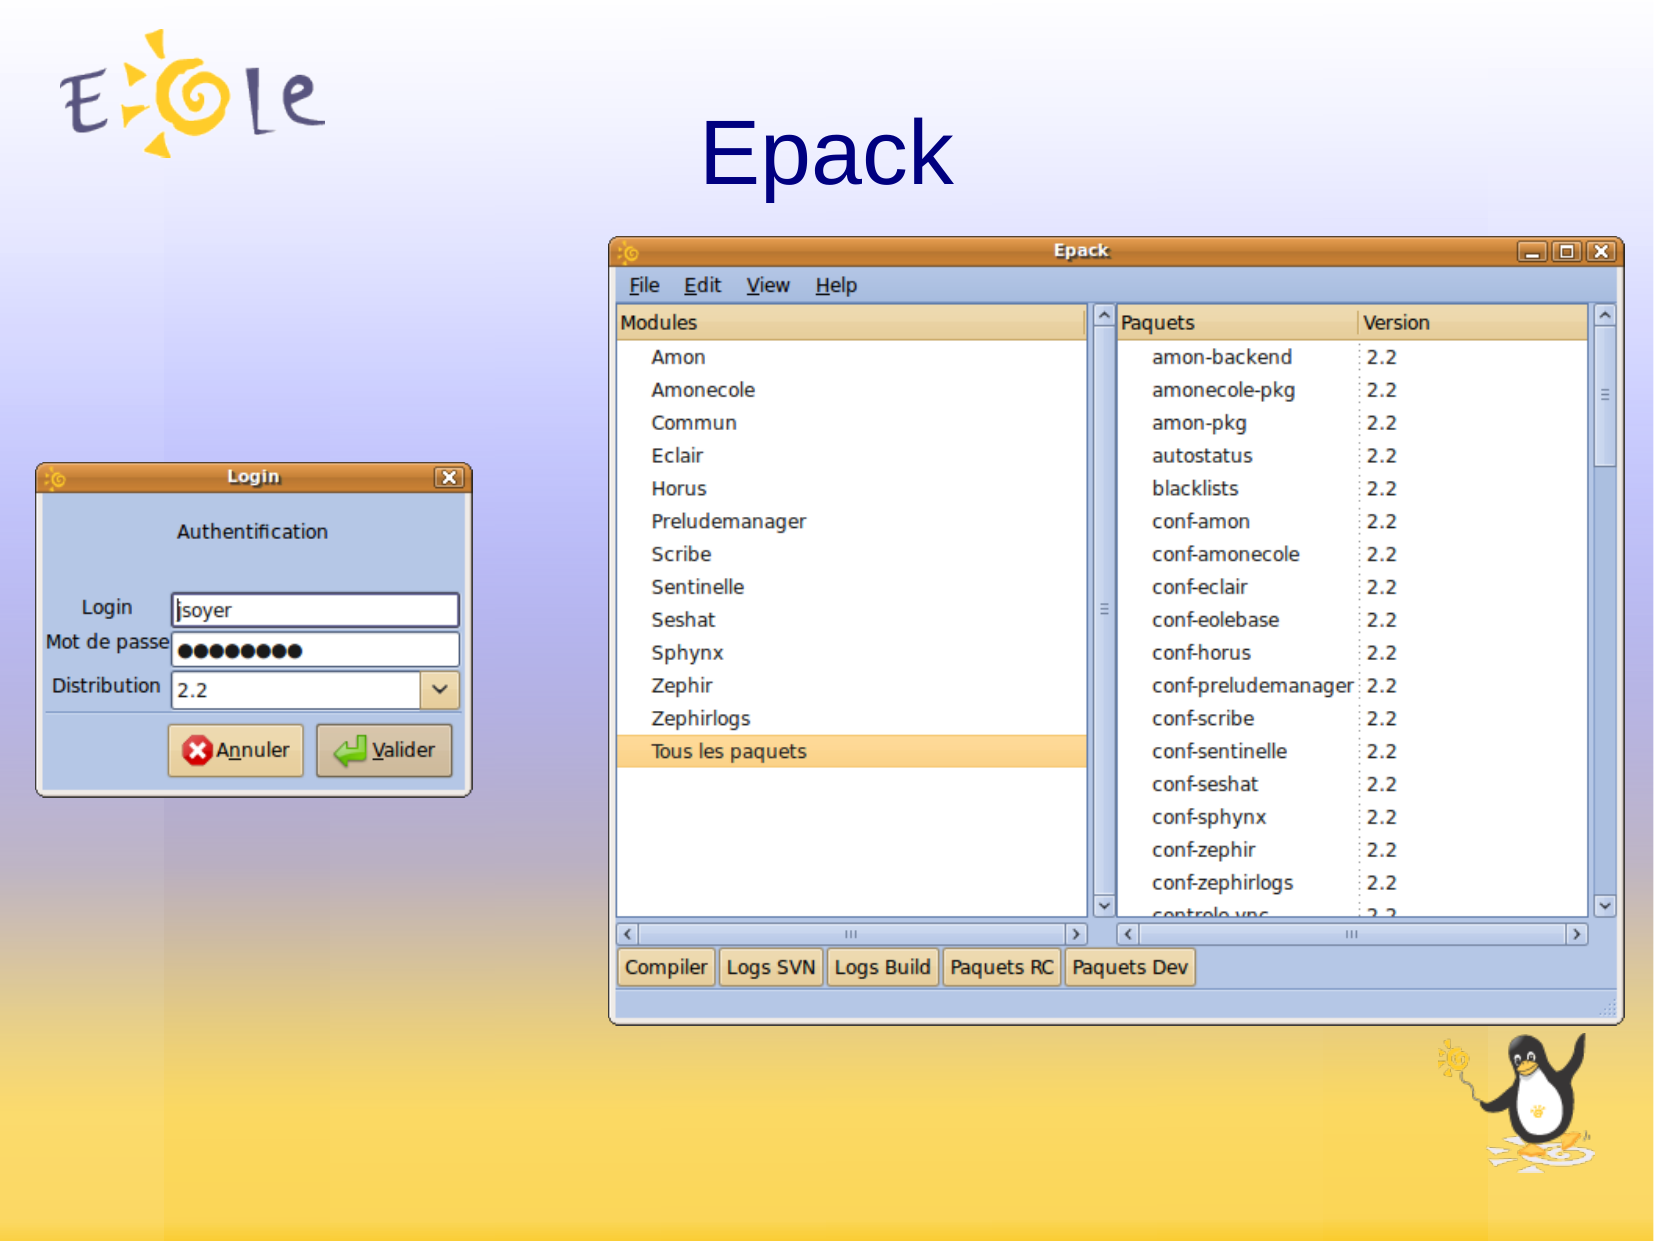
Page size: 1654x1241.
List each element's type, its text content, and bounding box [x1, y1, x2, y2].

picture [0, 0, 1654, 1241]
title Epack [82, 49, 1571, 257]
